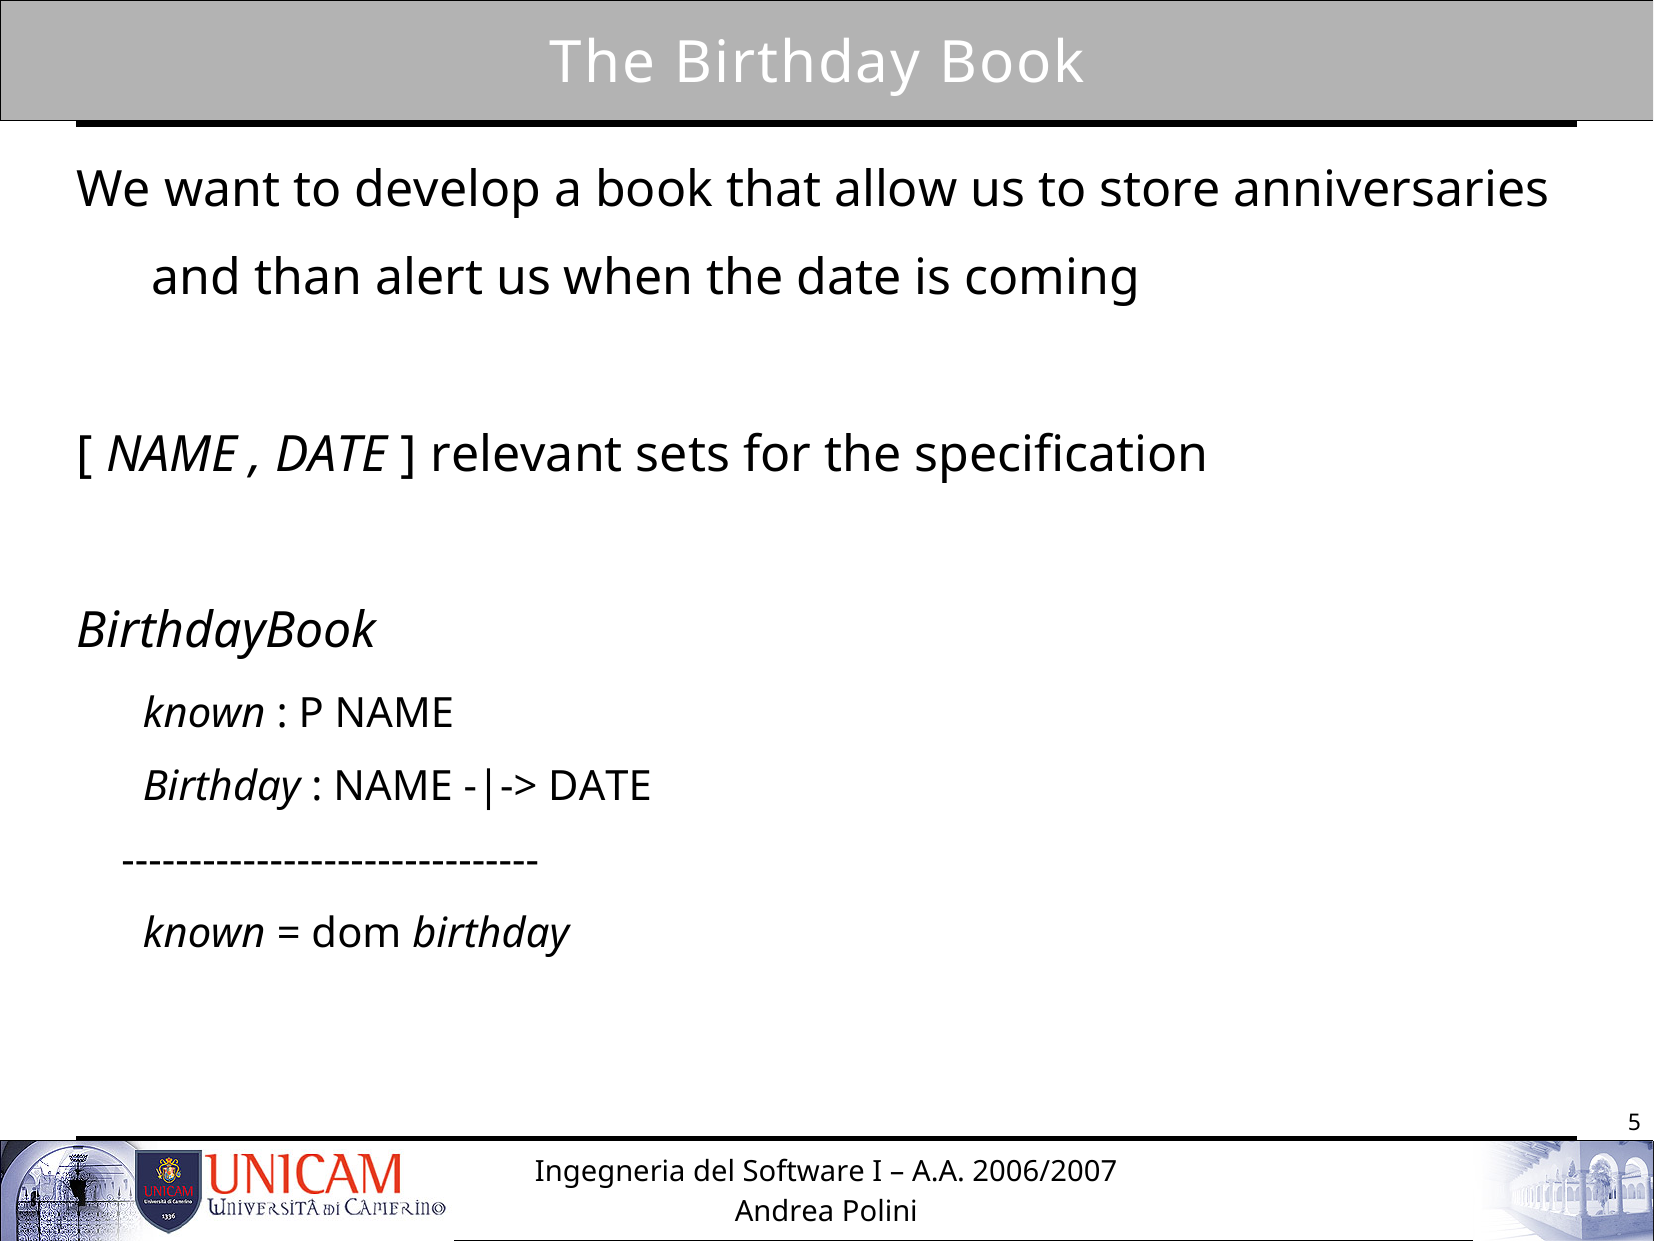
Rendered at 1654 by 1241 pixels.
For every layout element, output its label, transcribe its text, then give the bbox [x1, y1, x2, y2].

title The Birthday Book [0, 0, 1653, 121]
picture [0, 1141, 454, 1241]
picture [1473, 1141, 1654, 1241]
list We want to develop a book that allow us to store anniversaries and than alert us when the date is coming [ NAME , DATE ] relevant sets for the specification BirthdayBook known : P NAME Birthday : NAME -|-> DATE ------------------------------- known = dom birthday [76, 152, 1577, 903]
